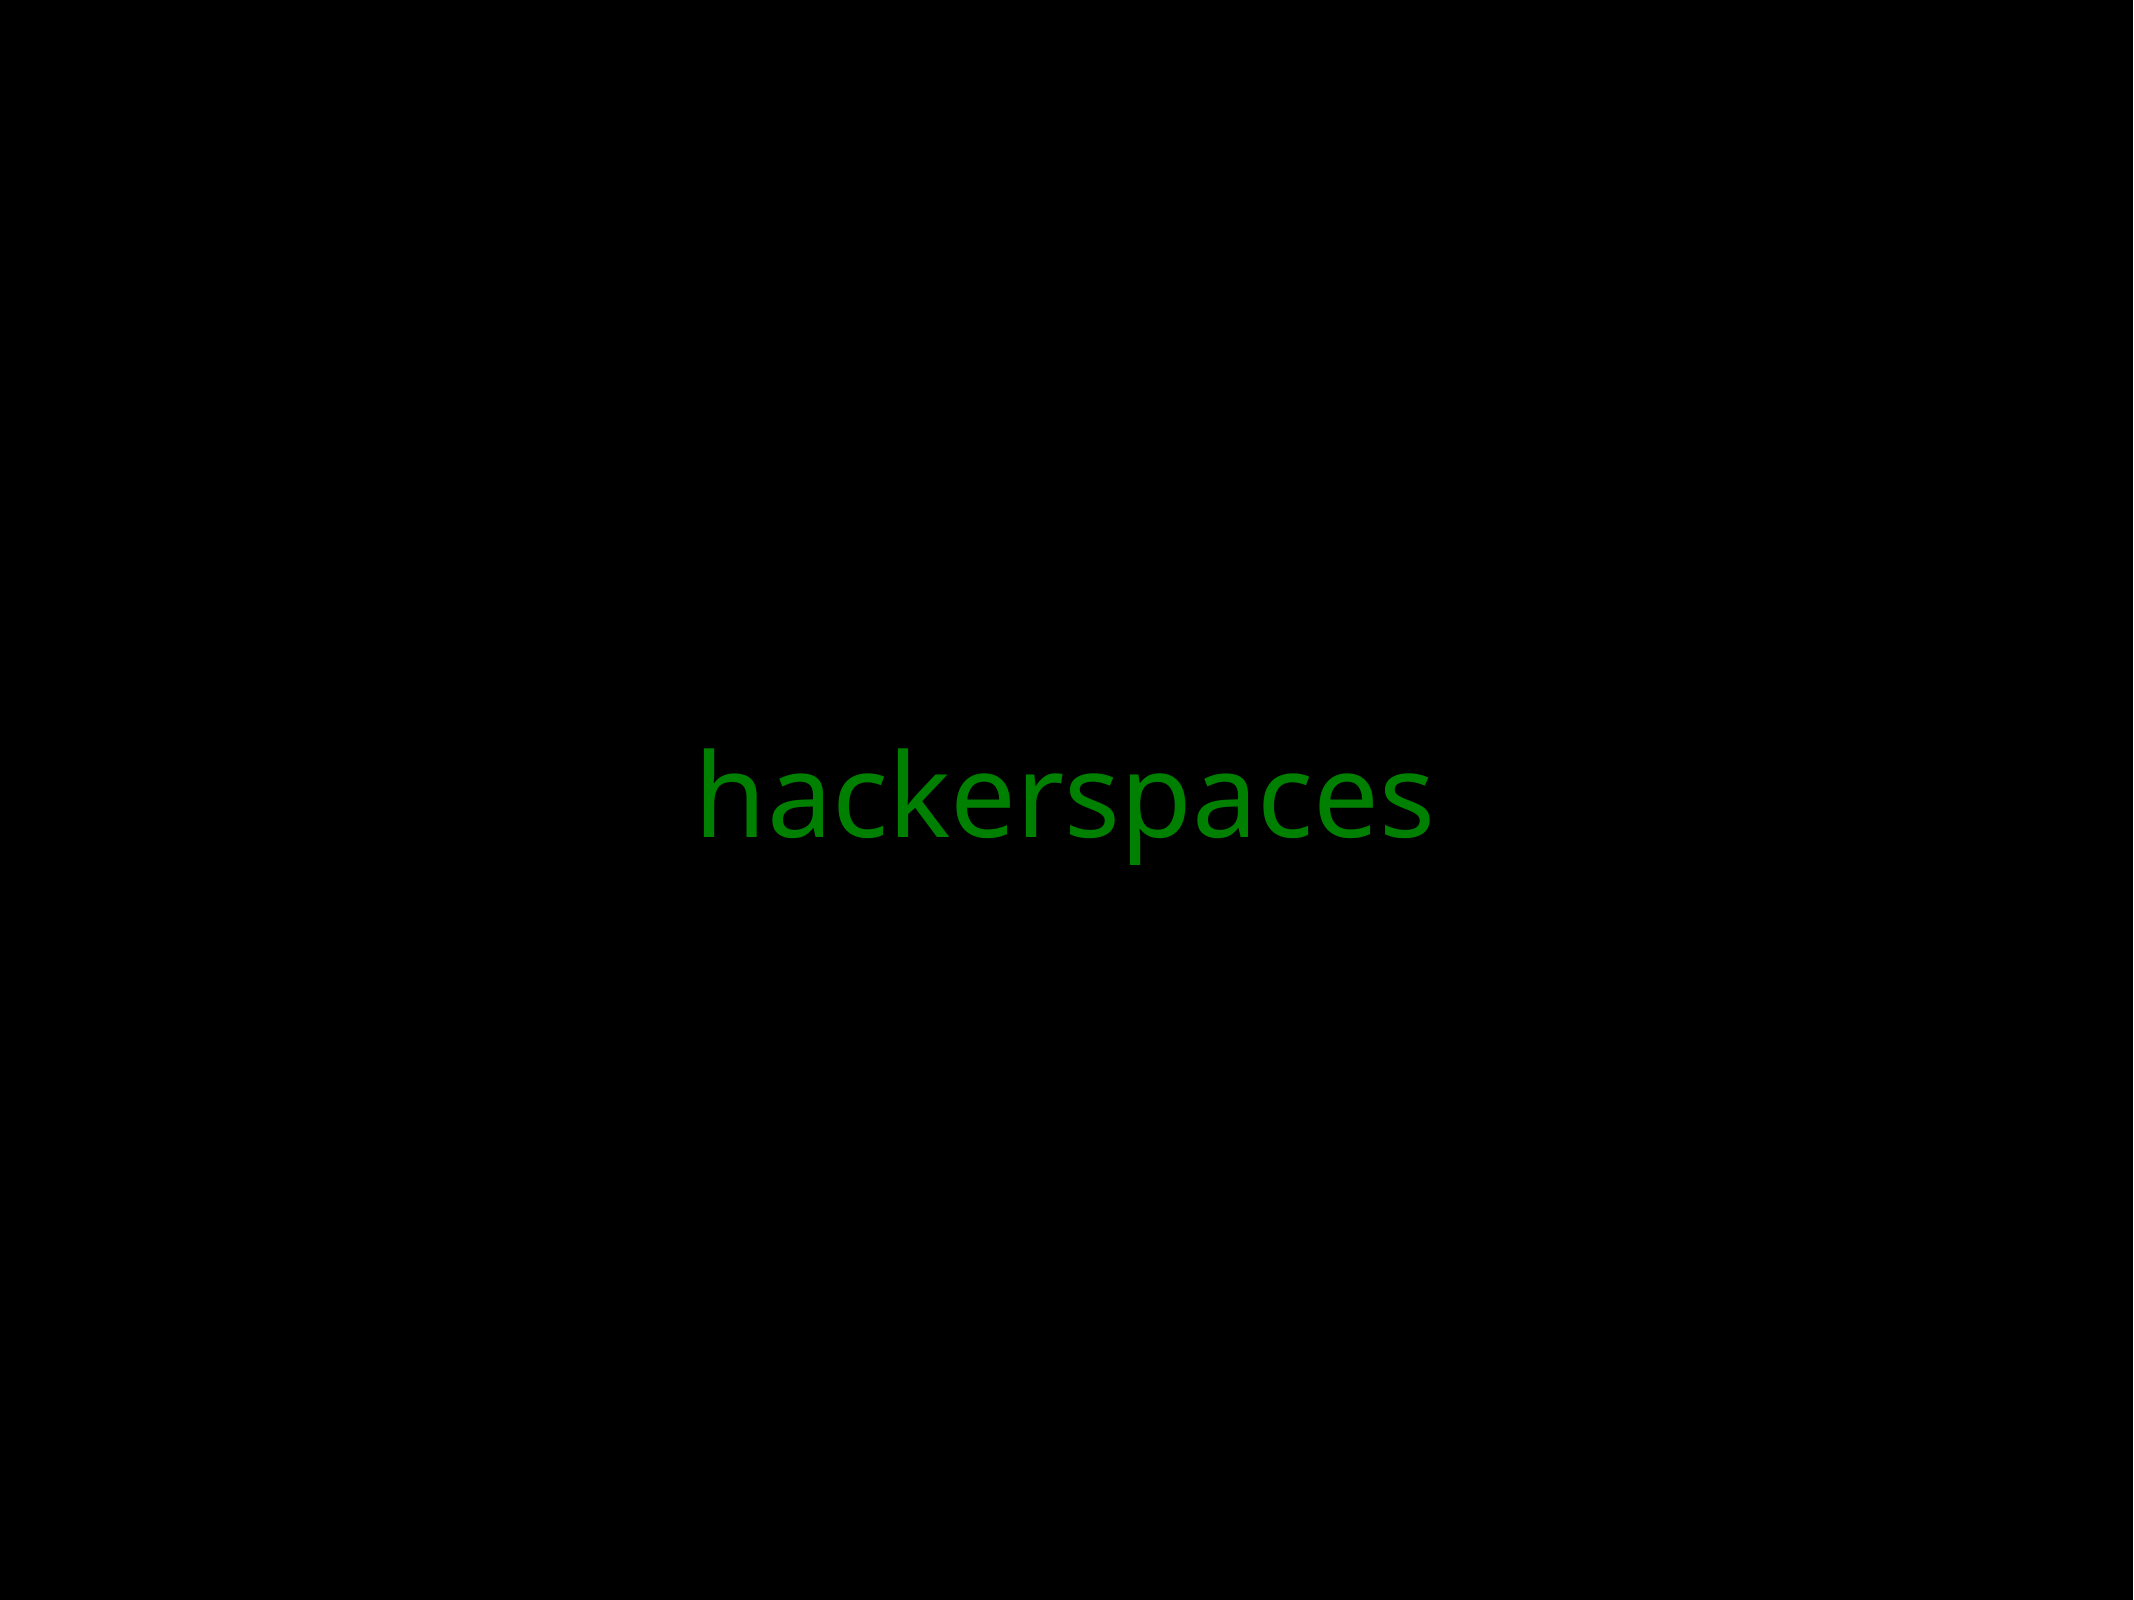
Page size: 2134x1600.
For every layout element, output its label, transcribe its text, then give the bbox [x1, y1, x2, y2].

title hackerspaces [106, 609, 2025, 965]
